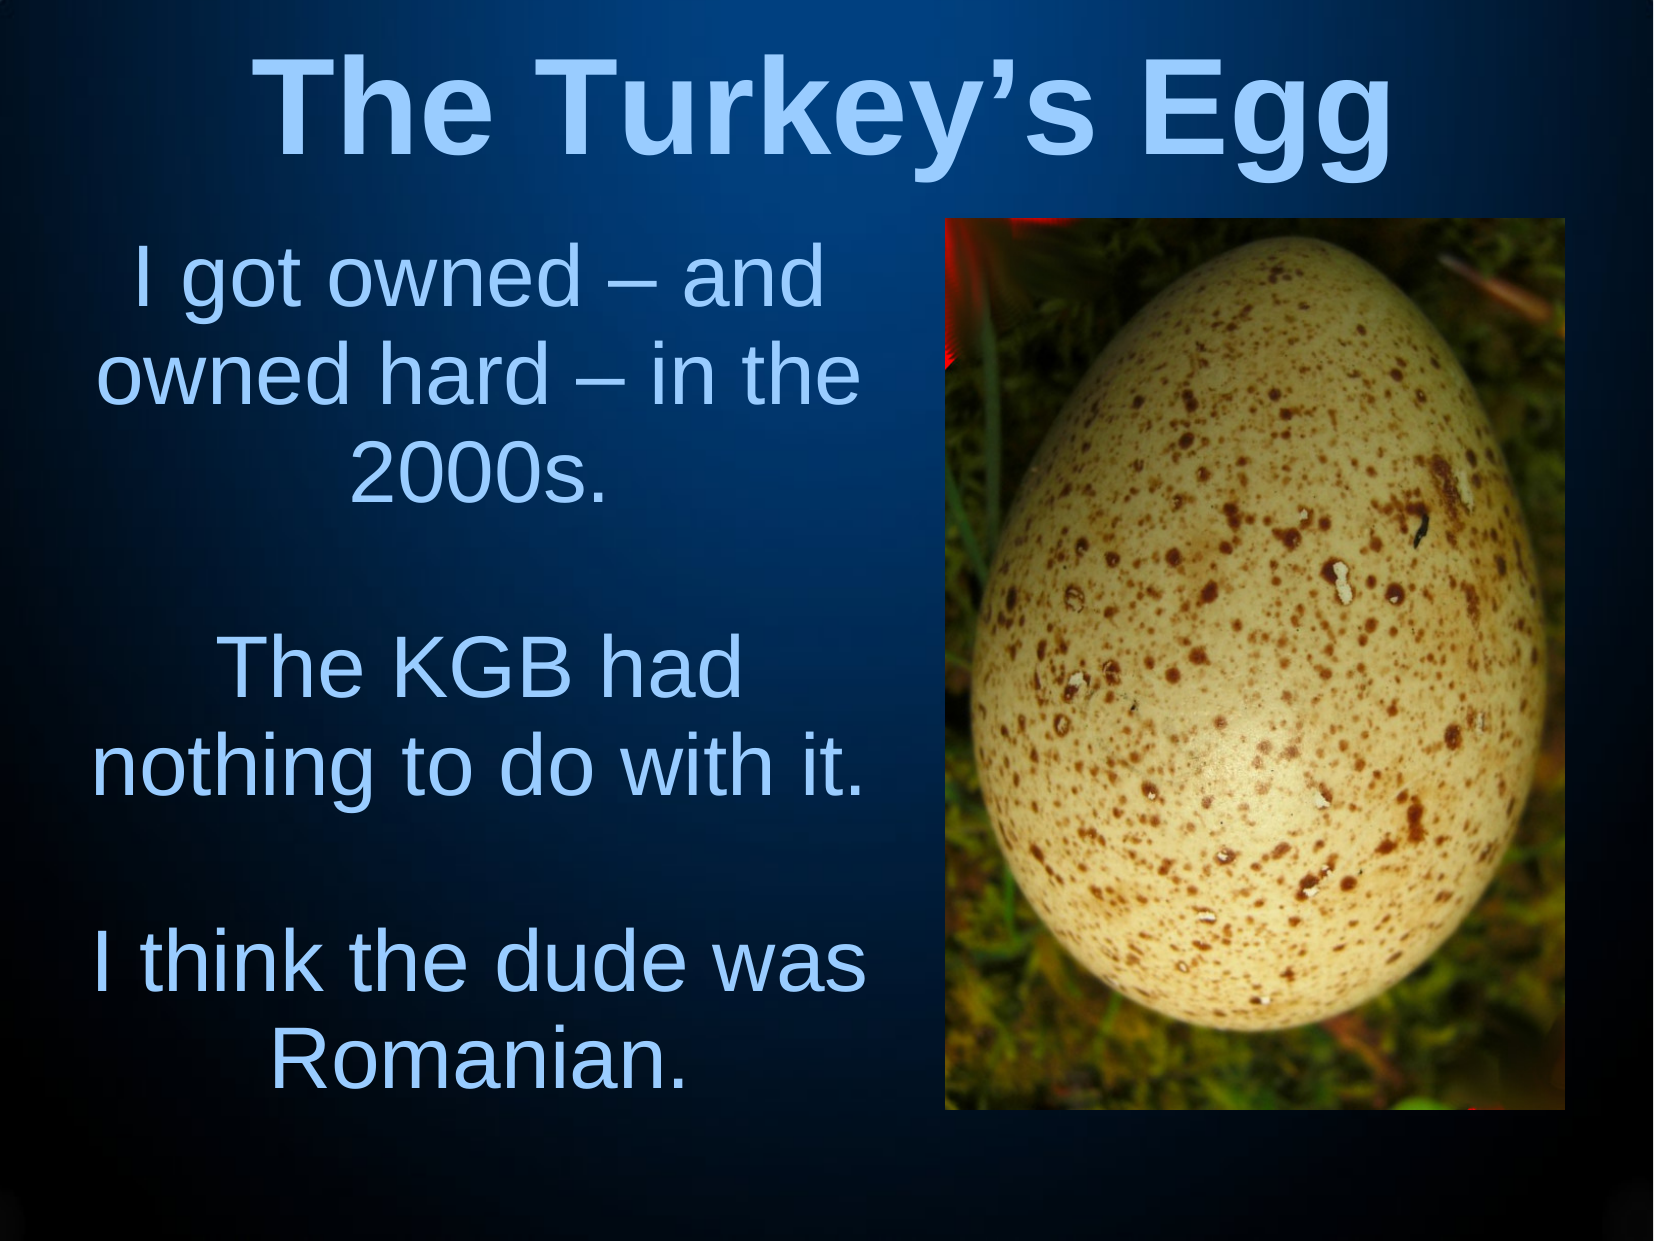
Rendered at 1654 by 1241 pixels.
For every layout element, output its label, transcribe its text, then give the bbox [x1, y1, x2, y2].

title The Turkey’s Egg [0, 2, 1651, 211]
title I got owned – and owned hard – in the 2000s. The KGB had nothing to do with it. I think the dude was Romanian. [60, 225, 901, 1111]
picture [0, 0, 1654, 1241]
